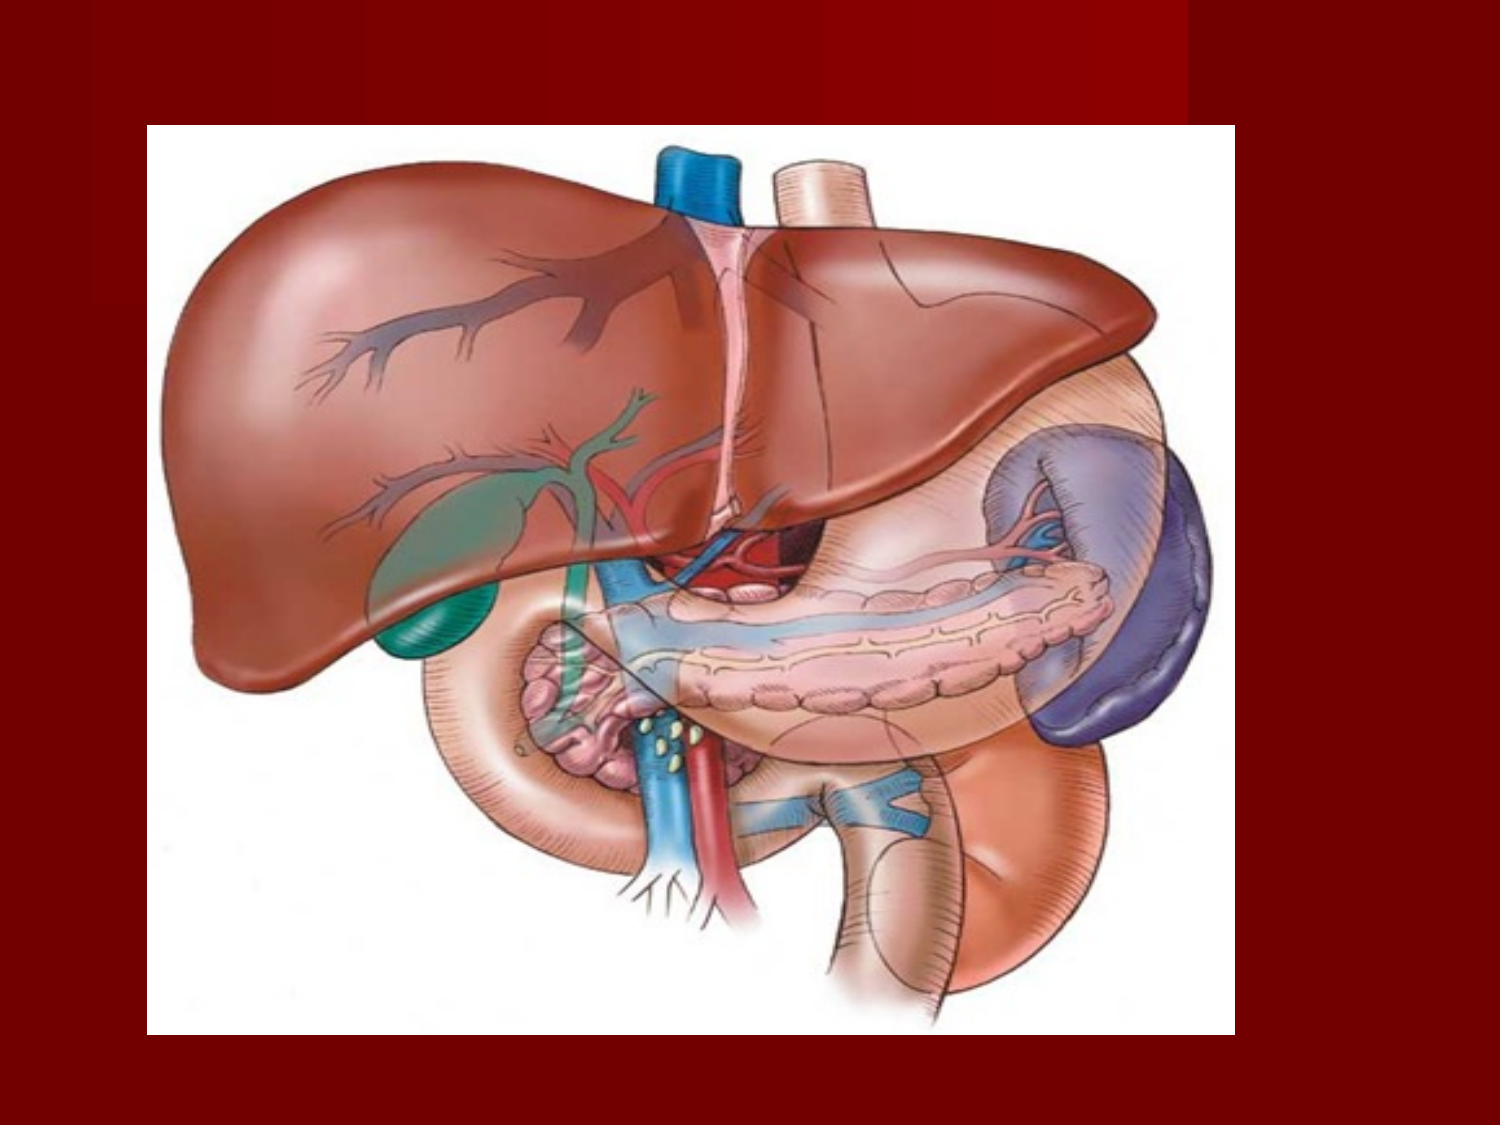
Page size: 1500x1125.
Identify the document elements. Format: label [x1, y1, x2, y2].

picture [147, 125, 1235, 1035]
